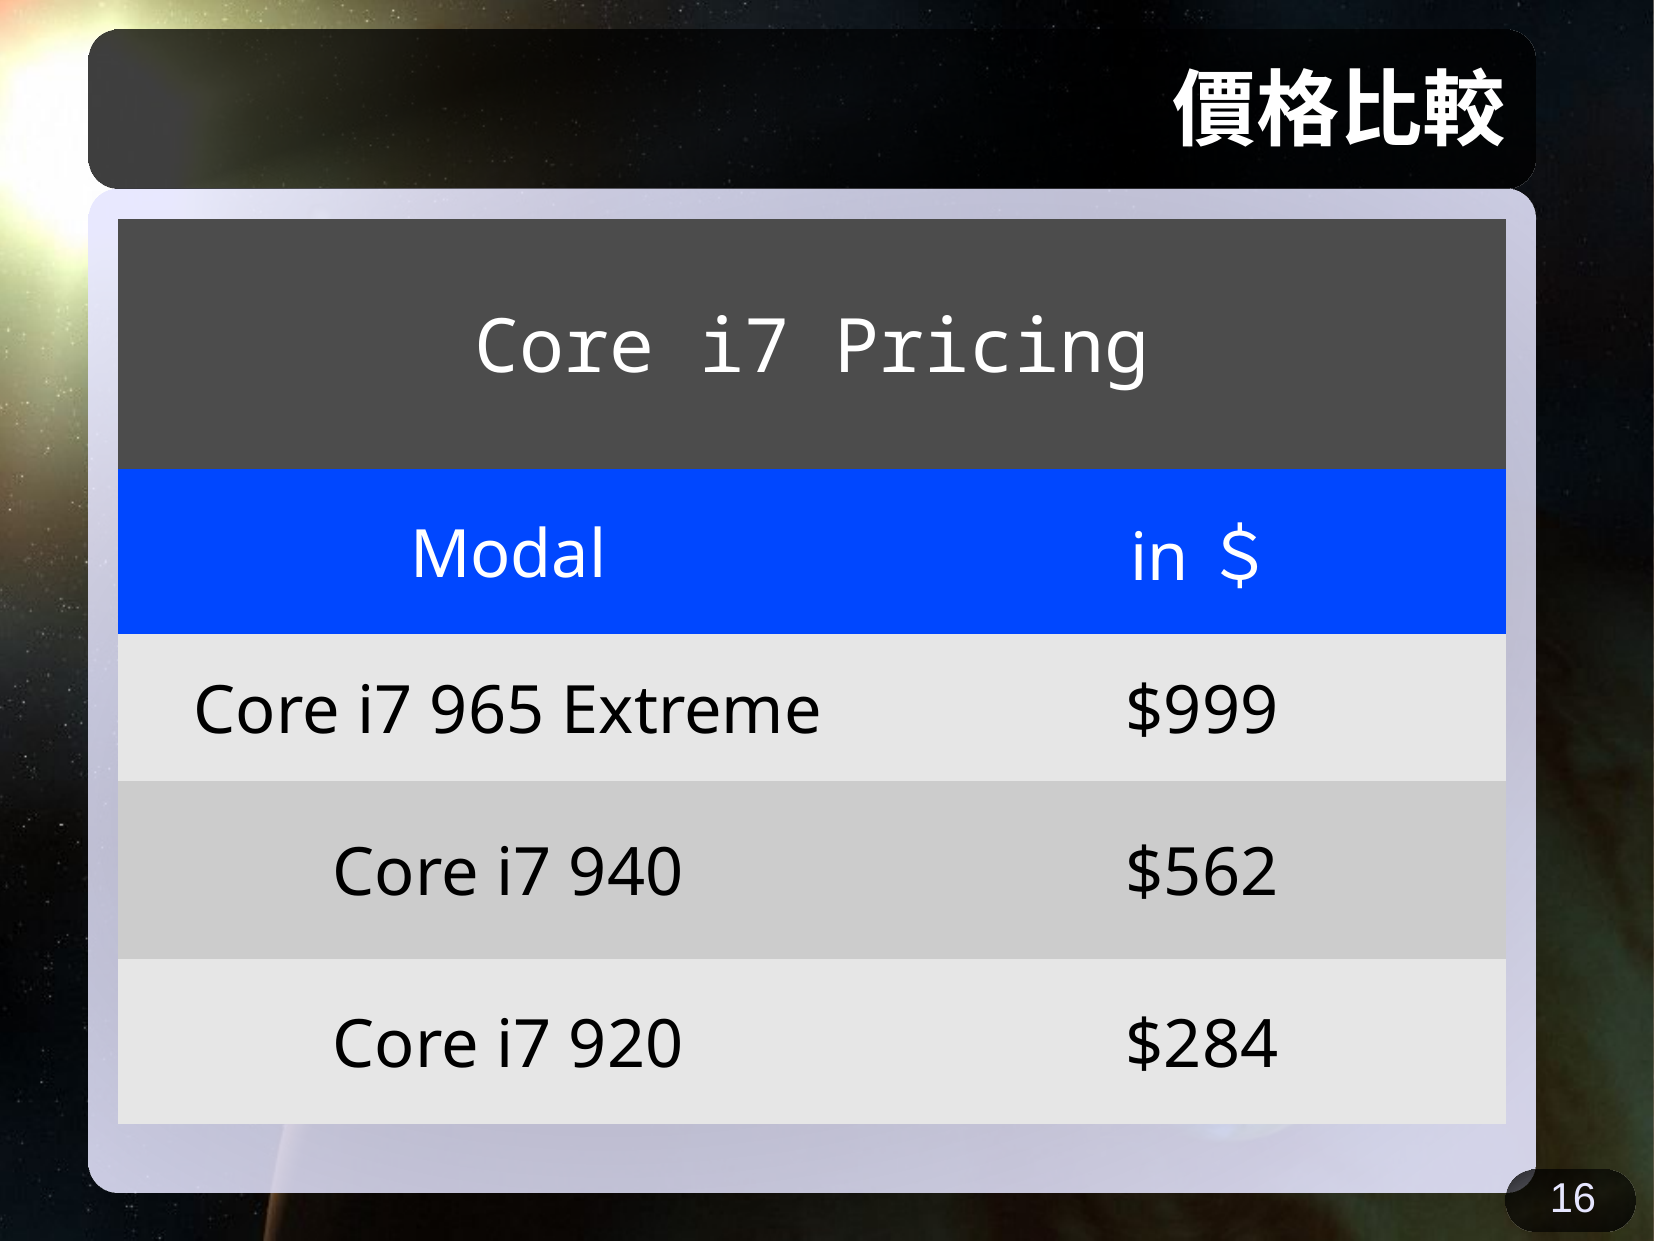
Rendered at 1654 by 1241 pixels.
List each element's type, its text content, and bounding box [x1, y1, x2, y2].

picture [0, 0, 1654, 1241]
table_cell $999 [898, 634, 1506, 781]
table_cell in ＄ [898, 469, 1506, 634]
table_cell Modal [118, 469, 898, 634]
table_header Core i7 Pricing [118, 219, 1506, 469]
table_cell Core i7 920 [118, 959, 898, 1124]
table_cell Core i7 965 Extreme [118, 634, 898, 781]
title 價格比較 [118, 53, 1506, 154]
table_cell $562 [898, 781, 1506, 959]
table_cell Core i7 940 [118, 781, 898, 959]
table_cell $284 [898, 959, 1506, 1124]
